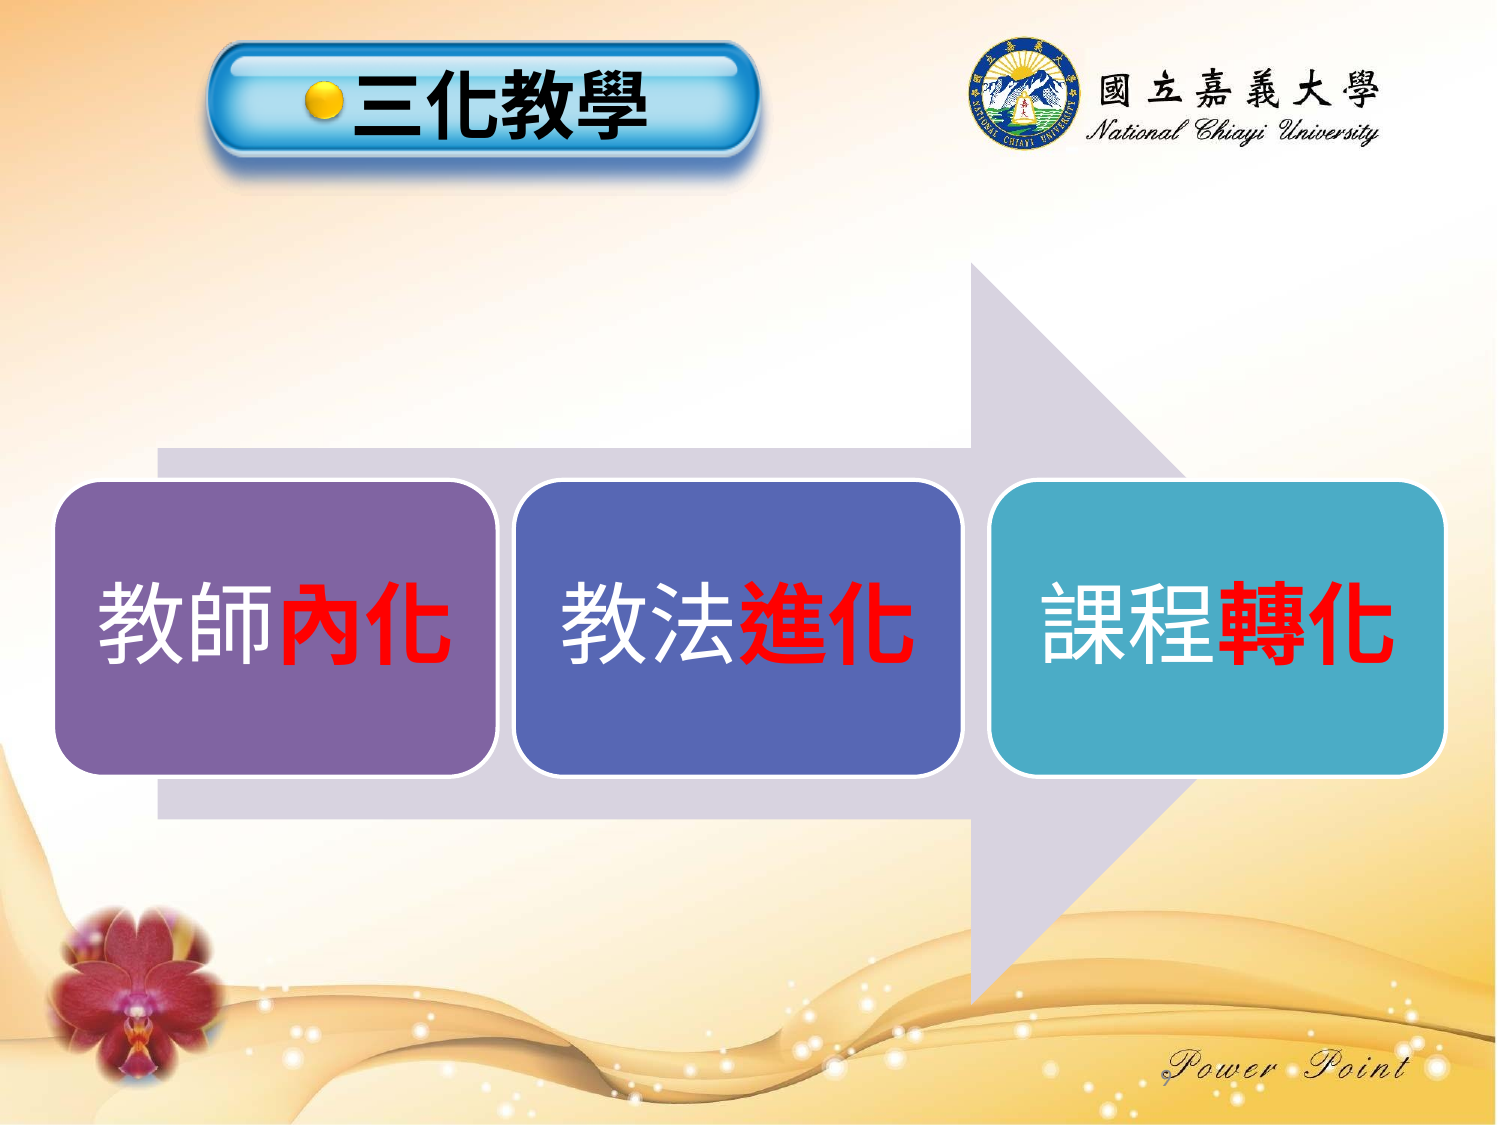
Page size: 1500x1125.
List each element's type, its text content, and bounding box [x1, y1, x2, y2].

text_box 課程轉化 [989, 479, 1446, 777]
text_box 教師內化 [53, 479, 498, 777]
text_box 9 [1144, 1046, 1495, 1107]
text_box [157, 262, 1200, 1005]
picture [194, 40, 774, 196]
text_box 三化教學 [277, 51, 671, 158]
text_box 教法進化 [513, 479, 963, 777]
